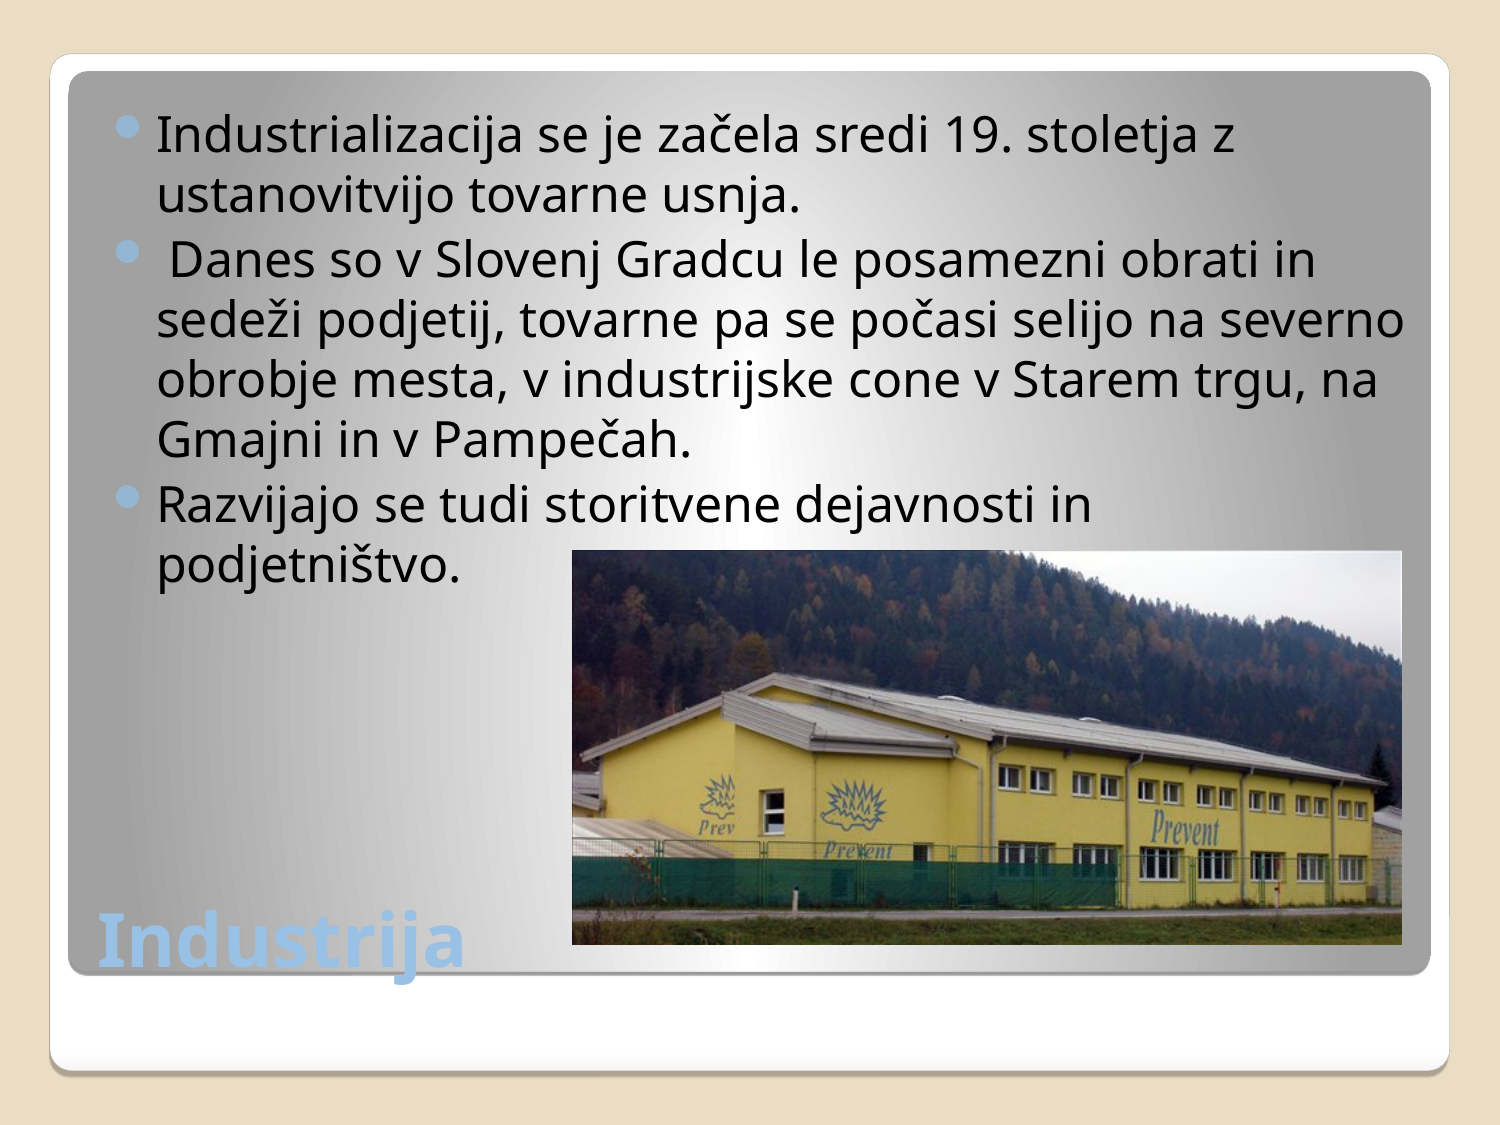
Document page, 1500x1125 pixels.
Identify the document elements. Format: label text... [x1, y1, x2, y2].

picture [572, 550, 1402, 945]
title Industrija [82, 817, 1425, 991]
list Industrializacija se je začela sredi 19. stoletja z ustanovitvijo tovarne usnja. Danes so v Slovenj Gradcu le posamezni obrati in sedeži podjetij, tovarne pa se počasi selijo na severno obrobje mesta, v industrijske cone v Starem trgu, na Gmajni in v Pampečah. Razvijajo se tudi storitvene dejavnosti in podjetništvo. [82, 86, 1425, 774]
